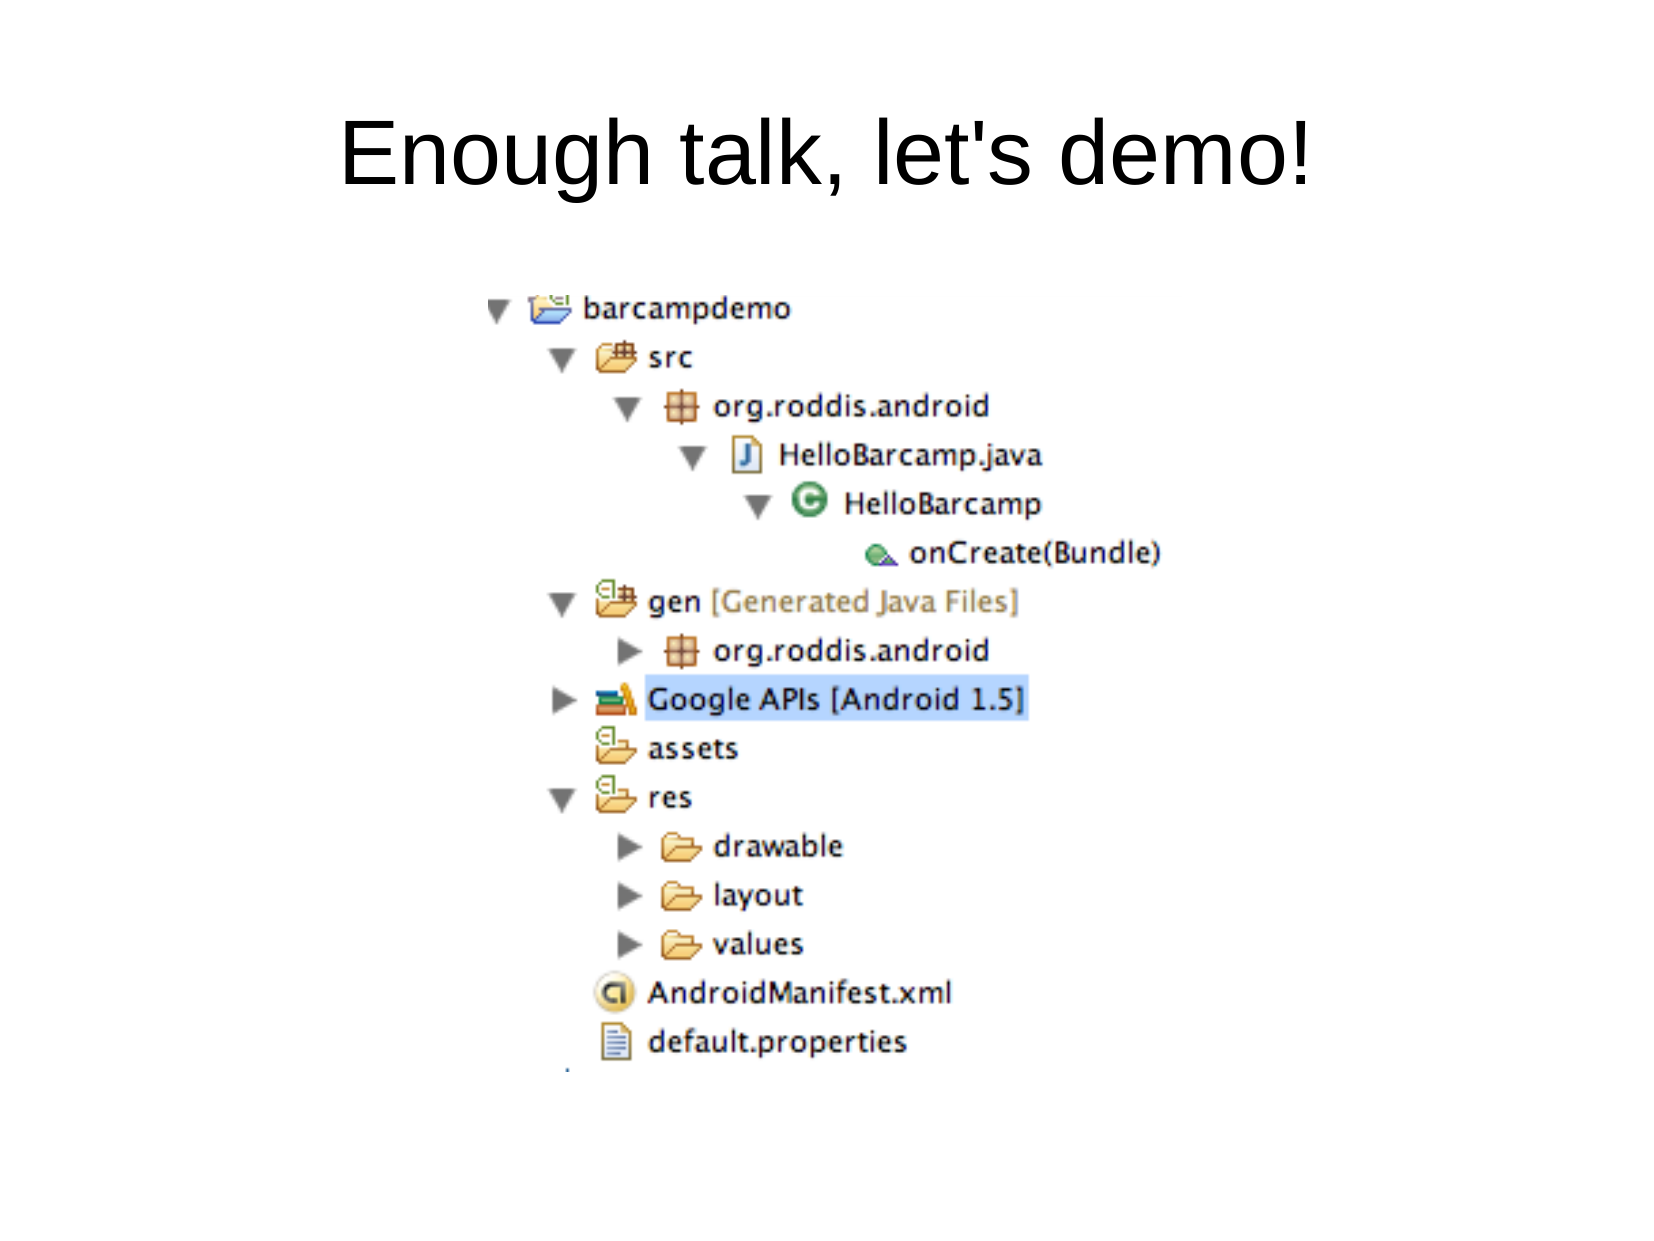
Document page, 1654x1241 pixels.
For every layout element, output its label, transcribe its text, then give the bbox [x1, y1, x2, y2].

title Enough talk, let's demo! [82, 49, 1571, 257]
picture [488, 295, 1182, 1072]
